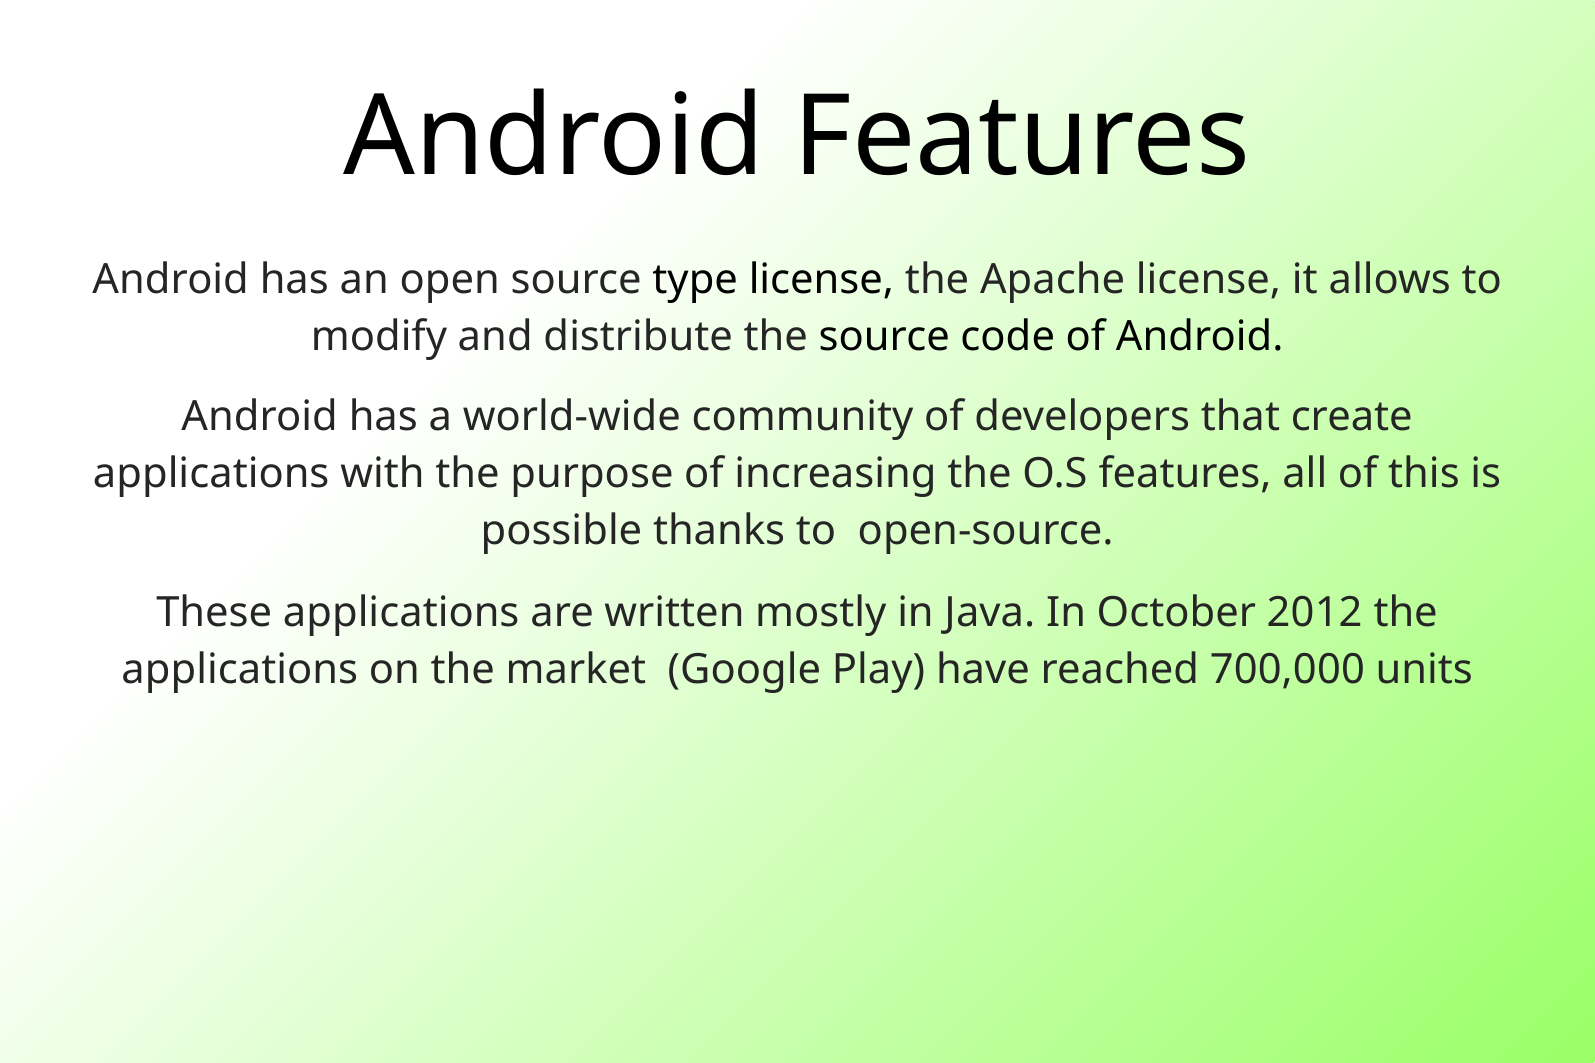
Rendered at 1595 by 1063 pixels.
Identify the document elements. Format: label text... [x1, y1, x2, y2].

title Android Features [79, 42, 1515, 220]
list Android has a world-wide community of developers that create applications with the purpose of increasing the O.S features, all of this is possible thanks to open-source. These applications are written mostly in Java. In October 2012 the applications on the market (Google Play) have reached 700,000 units [79, 385, 1515, 721]
list Android has an open source type license, the Apache license, it allows to modify and distribute the source code of Android. [79, 248, 1515, 385]
